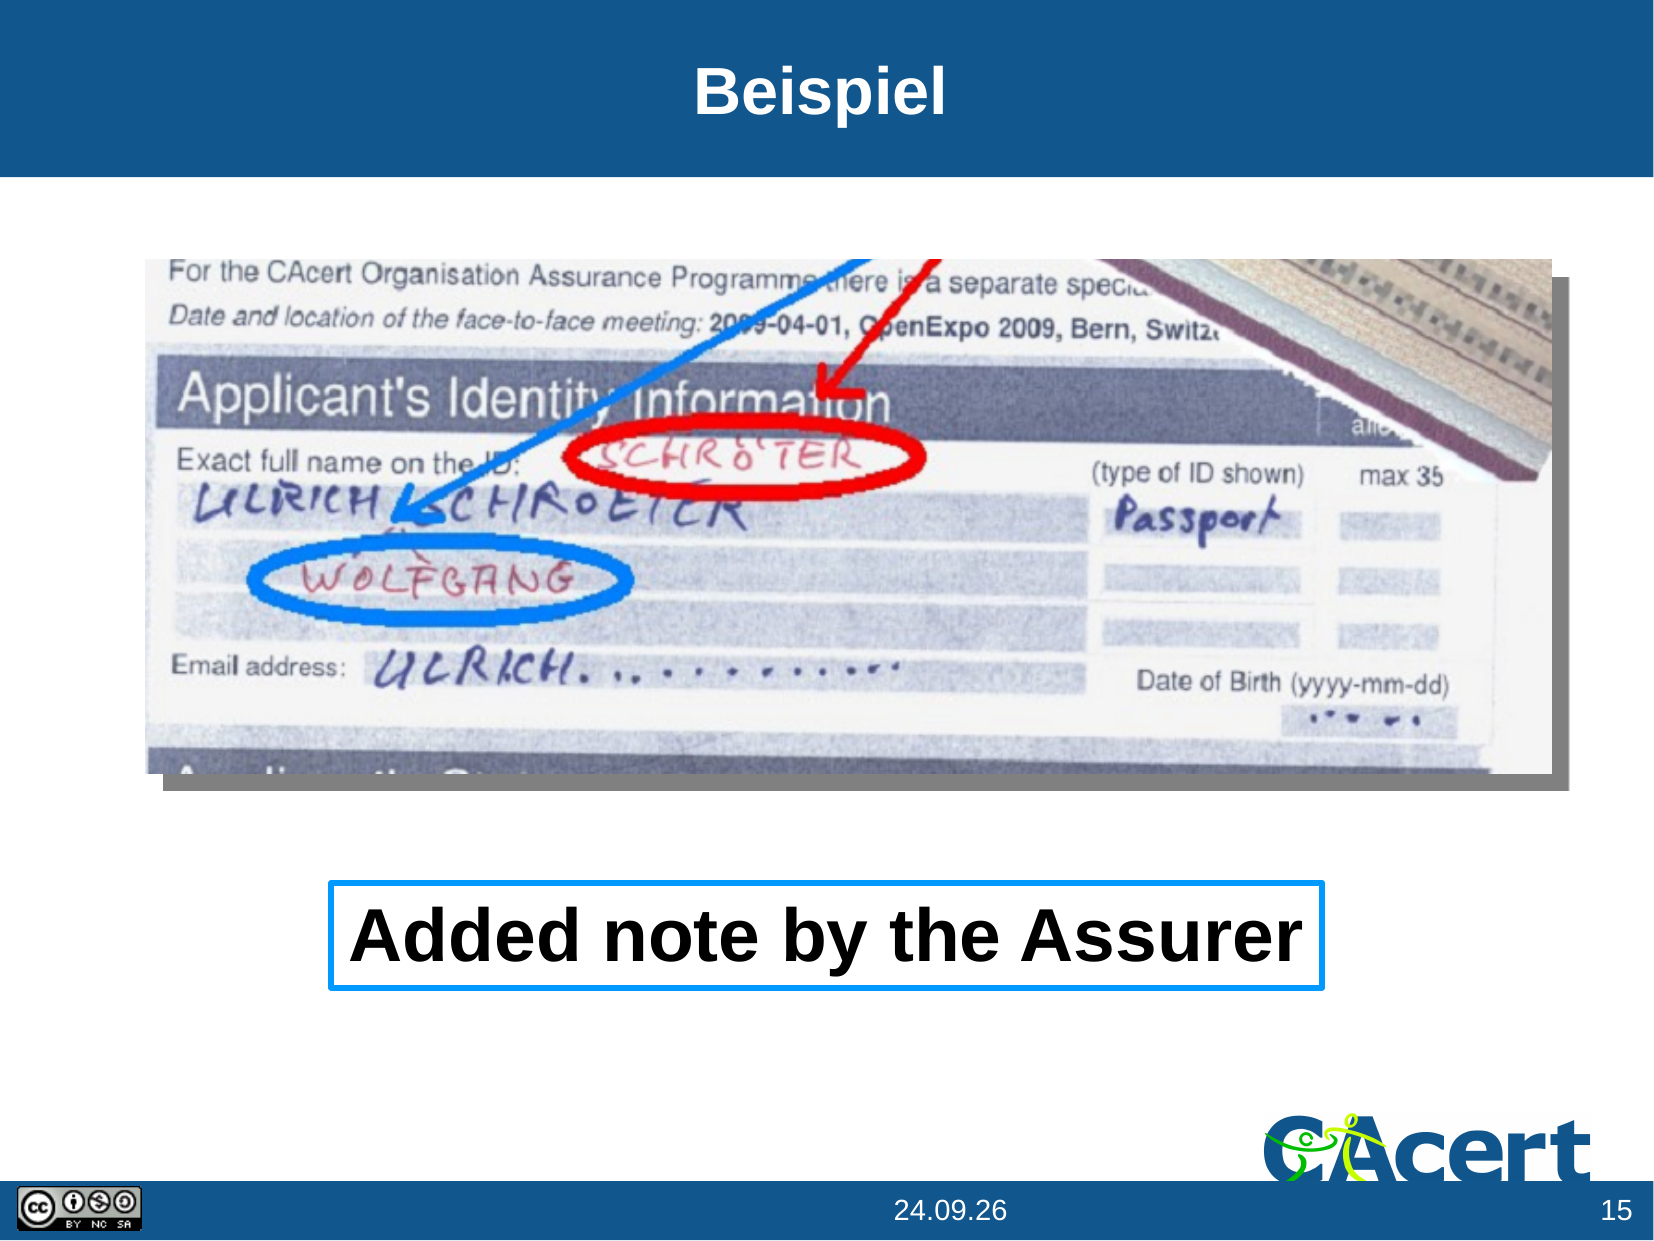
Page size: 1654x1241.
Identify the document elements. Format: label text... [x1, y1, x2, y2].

picture [17, 1186, 142, 1231]
text_box Added note by the Assurer [331, 882, 1323, 988]
title Beispiel [76, 17, 1565, 166]
picture [145, 259, 1552, 774]
picture [1263, 1112, 1591, 1181]
